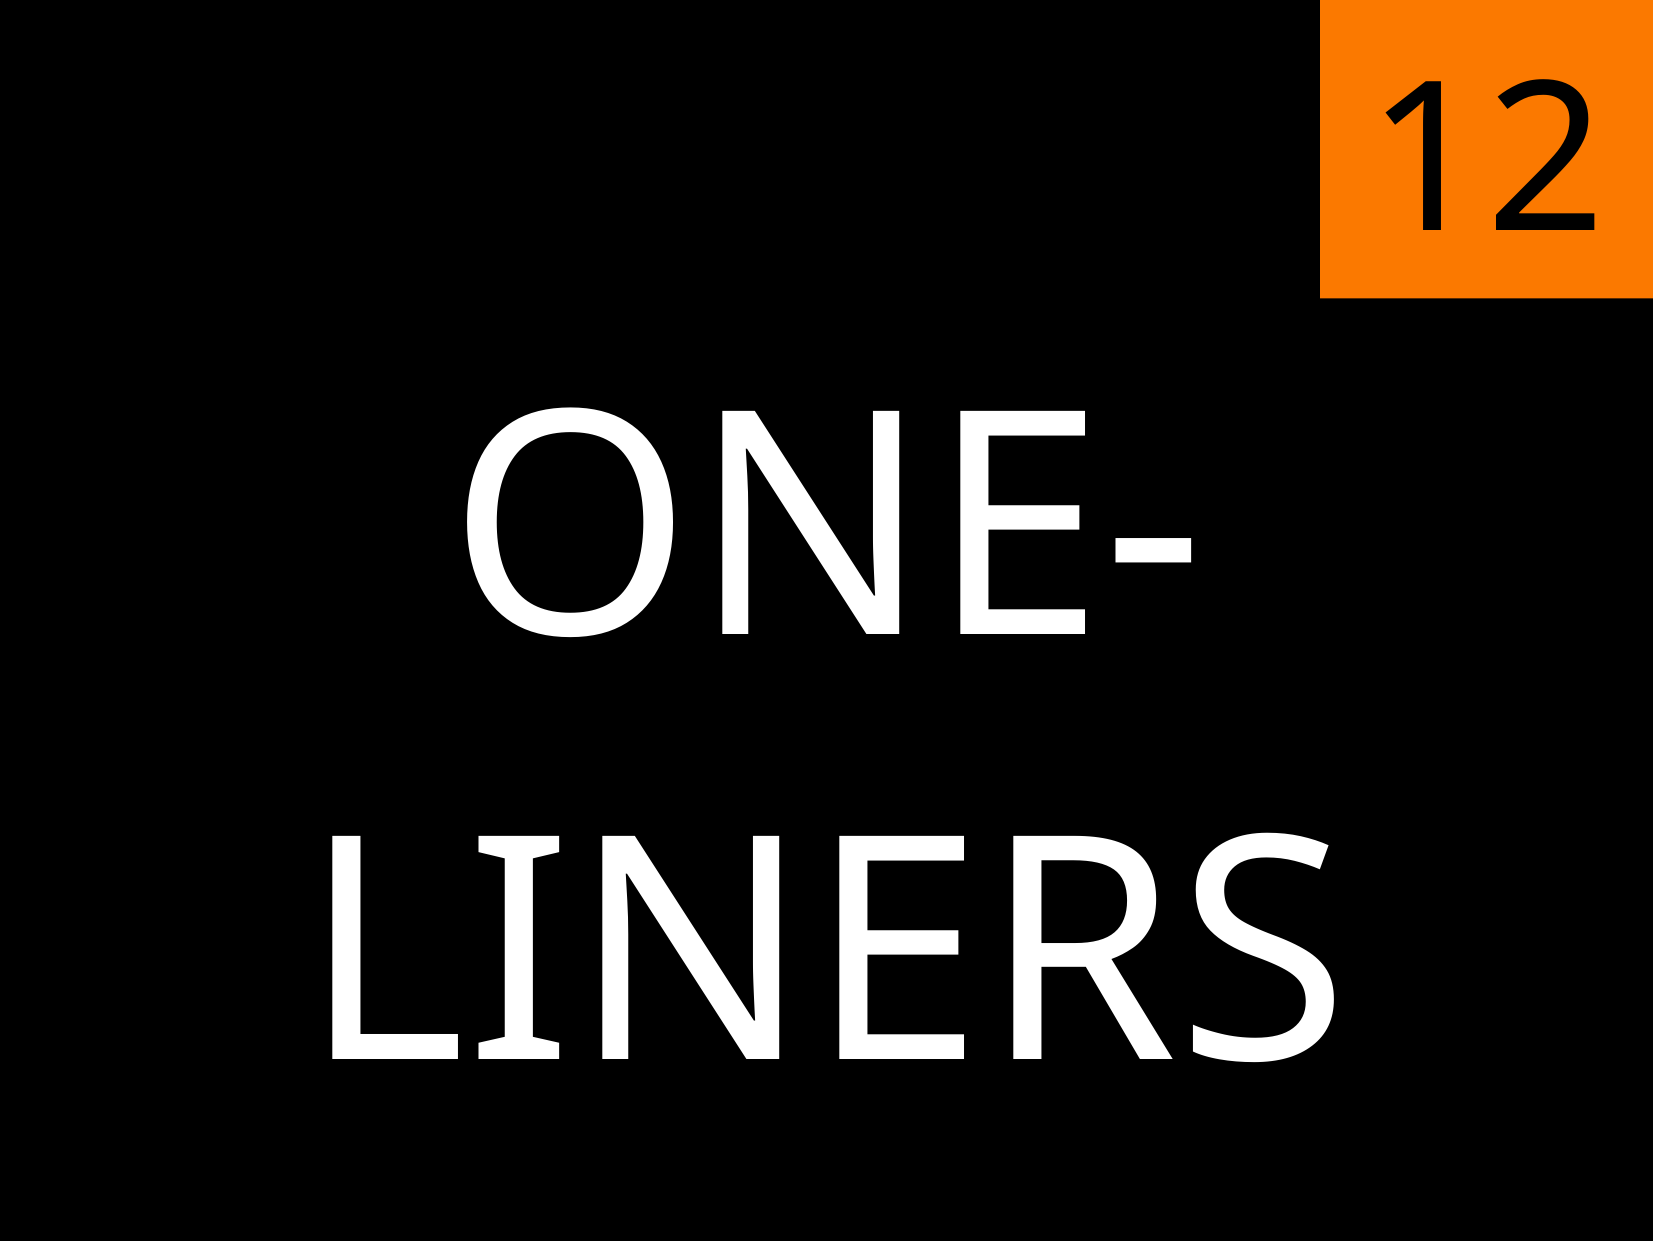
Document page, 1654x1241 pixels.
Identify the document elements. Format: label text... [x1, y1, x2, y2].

text_box 12 [1320, 0, 1653, 265]
text_box ONE-LINERS [0, 206, 1653, 1241]
